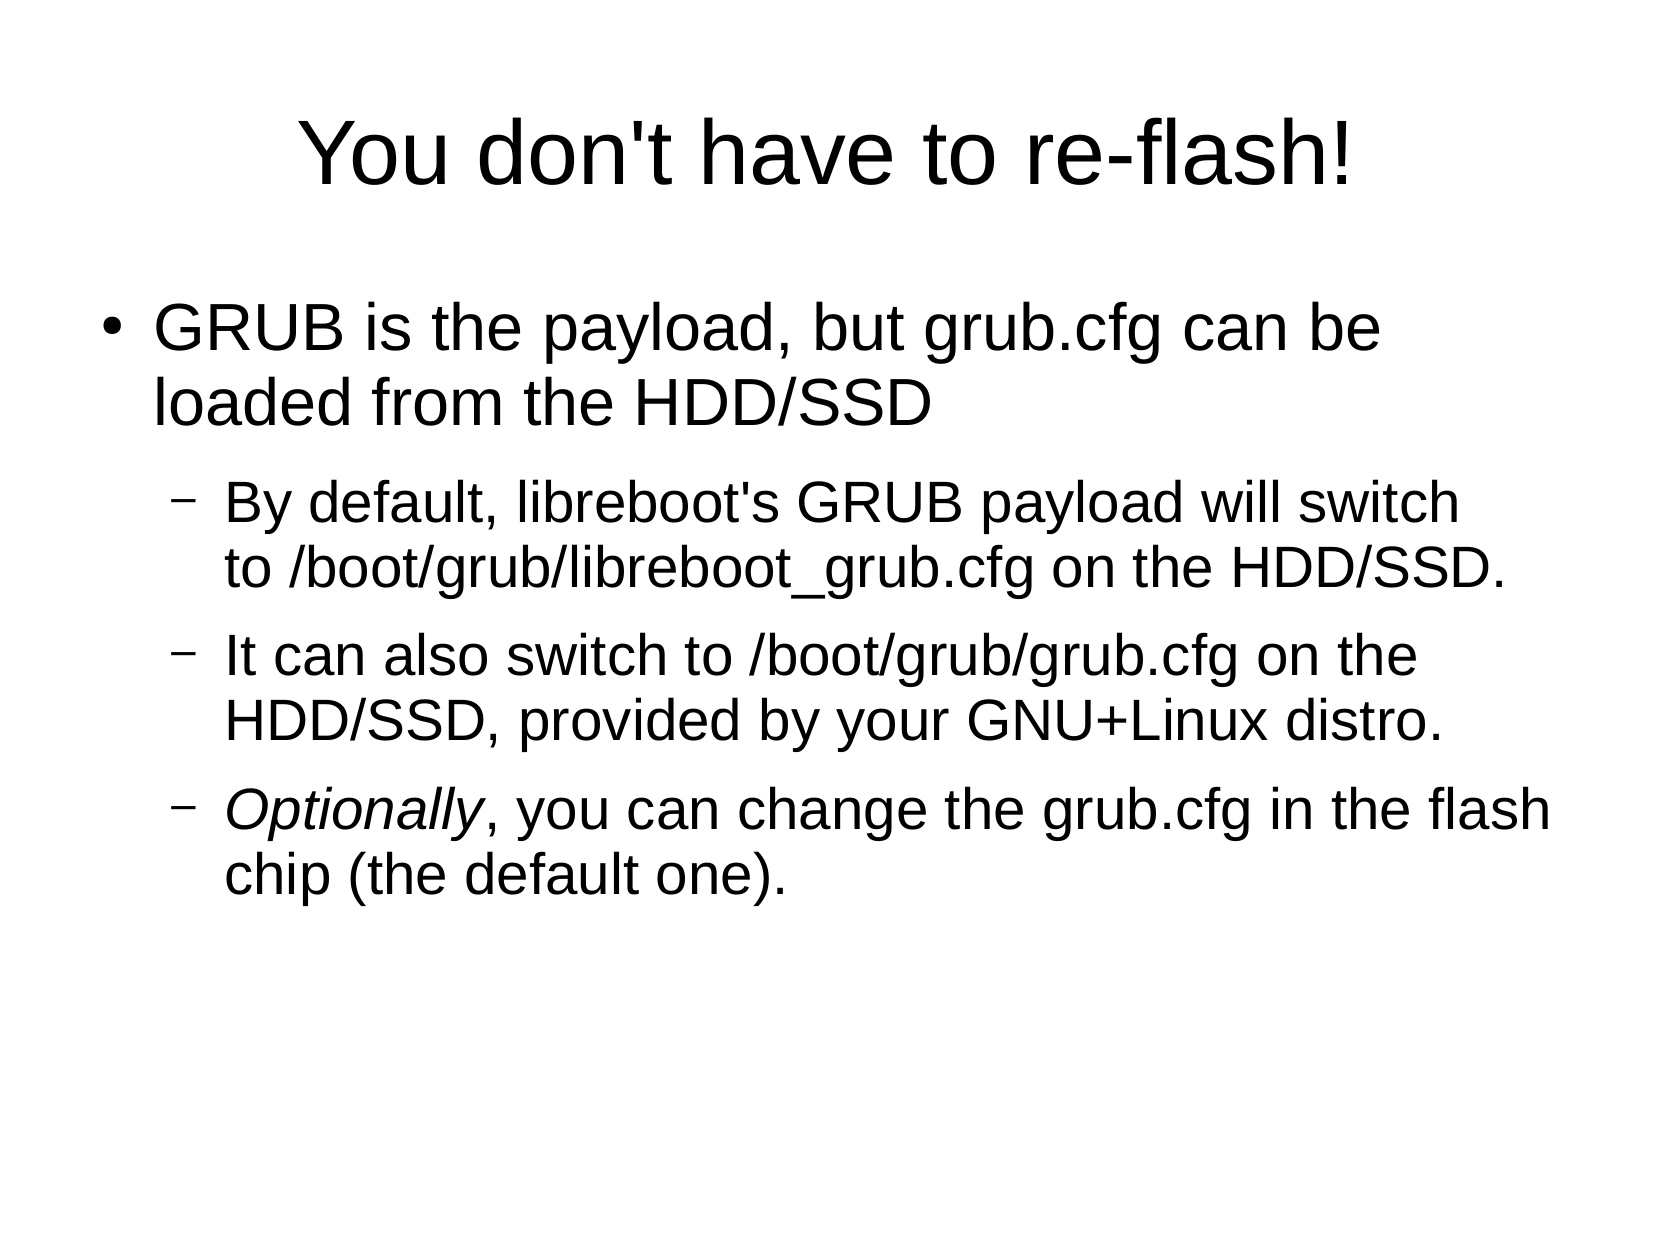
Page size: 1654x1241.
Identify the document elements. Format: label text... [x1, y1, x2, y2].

title You don't have to re-flash! [82, 49, 1571, 257]
list GRUB is the payload, but grub.cfg can be loaded from the HDD/SSD By default, libreboot's GRUB payload will switch to /boot/grub/libreboot_grub.cfg on the HDD/SSD. It can also switch to /boot/grub/grub.cfg on the HDD/SSD, provided by your GNU+Linux distro. Optionally, you can change the grub.cfg in the flash chip (the default one). [82, 290, 1571, 1010]
